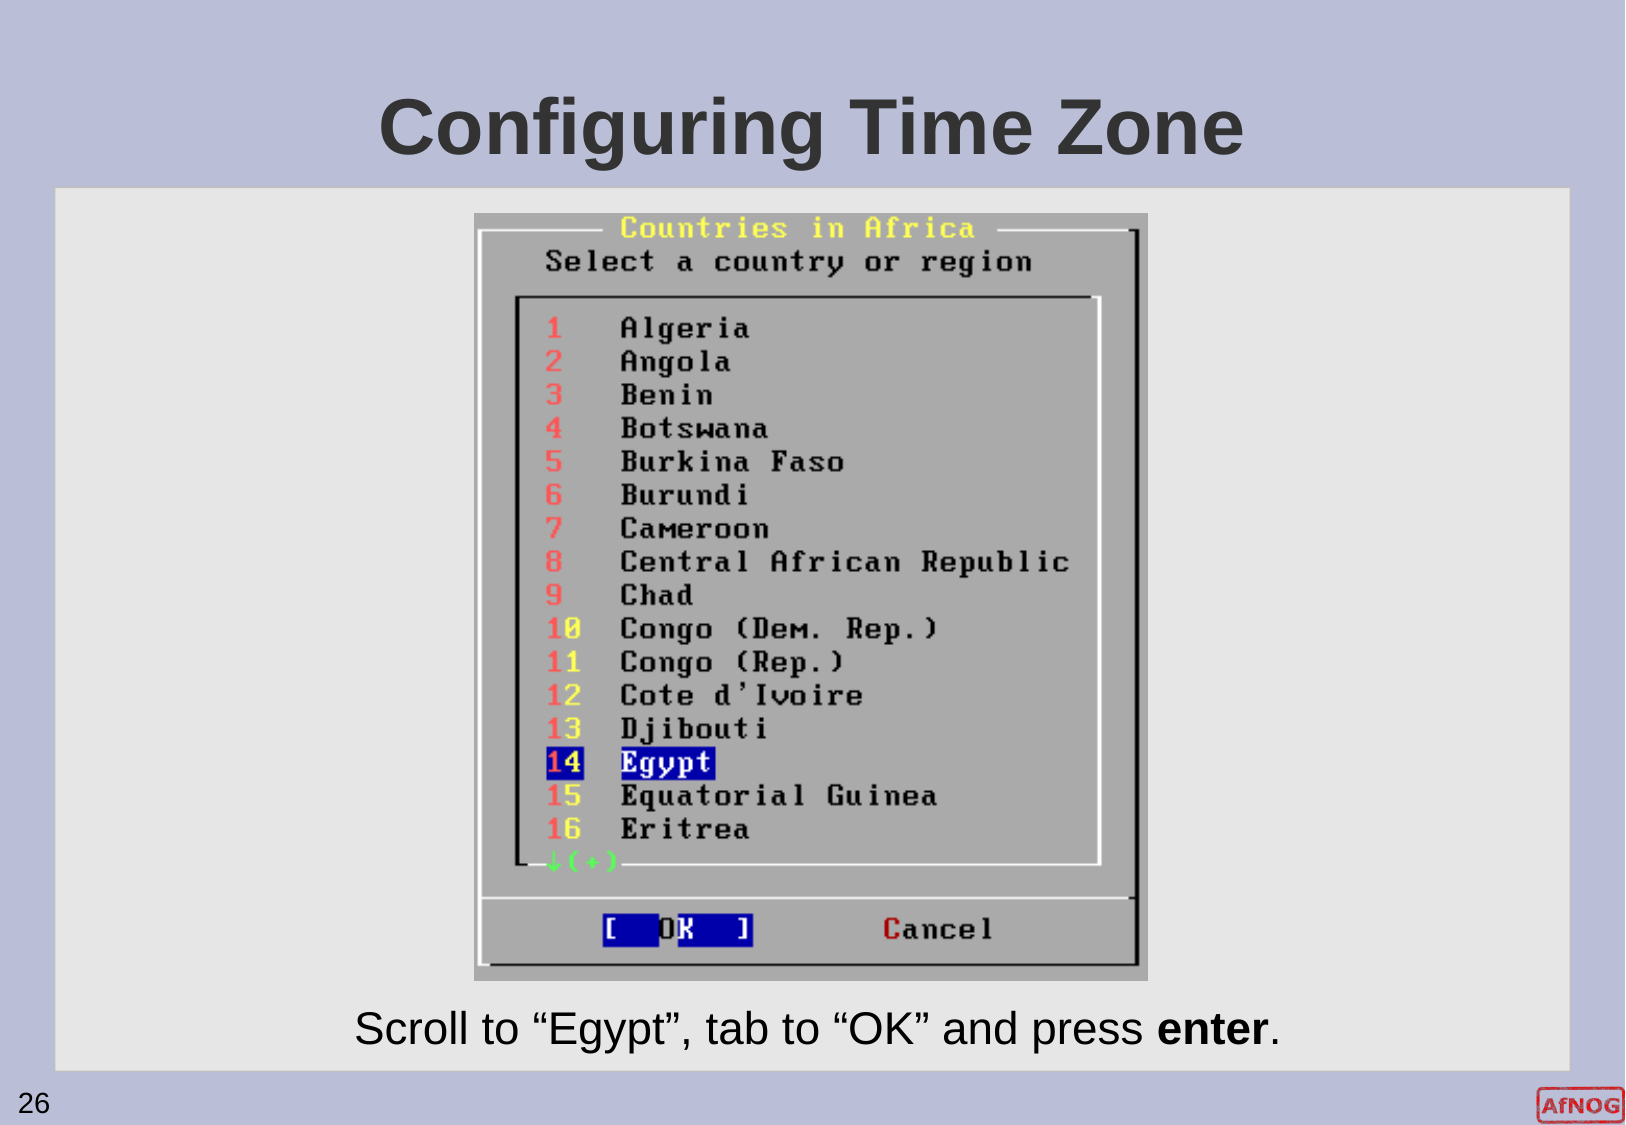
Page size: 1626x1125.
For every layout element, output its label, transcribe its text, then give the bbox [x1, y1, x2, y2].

picture [1535, 1085, 1626, 1125]
picture [474, 213, 1148, 981]
title Configuring Time Zone [54, 44, 1571, 215]
text_box Scroll to “Egypt”, tab to “OK” and press enter. [153, 998, 1483, 1065]
